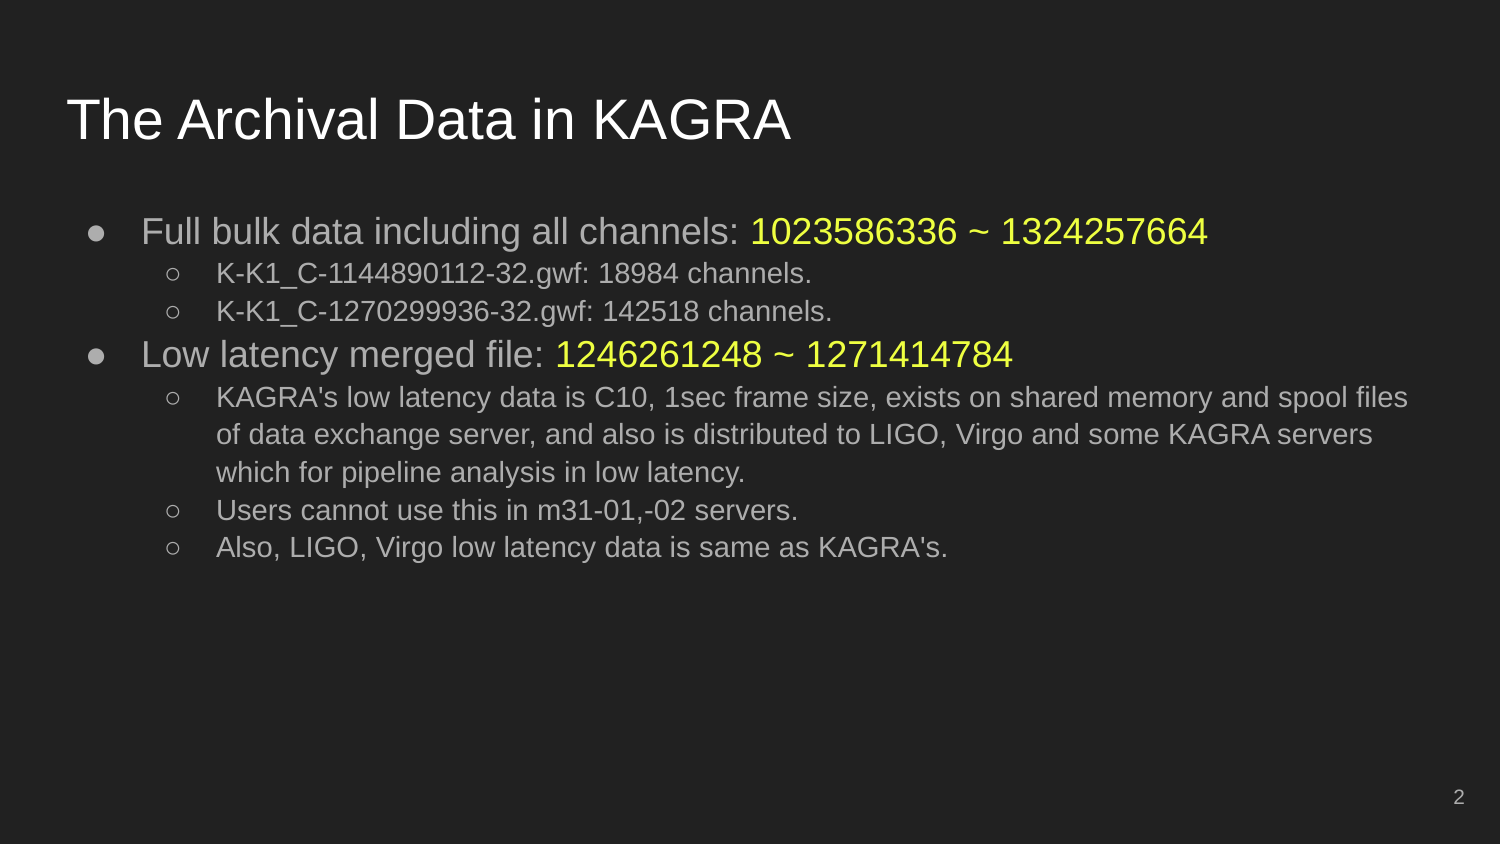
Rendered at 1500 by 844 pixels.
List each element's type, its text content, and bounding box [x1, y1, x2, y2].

title The Archival Data in KAGRA [51, 72, 1449, 167]
slide_number <number> [1389, 764, 1480, 830]
list Full bulk data including all channels: 1023586336 ~ 1324257664 K-K1_C-1144890112-32.gwf: 18984 channels. K-K1_C-1270299936-32.gwf: 142518 channels. Low latency merged file: 1246261248 ~ 1271414784 KAGRA's low latency data is C10, 1sec frame size, exists on shared memory and spool files of data exchange server, and also is distributed to LIGO, Virgo and some KAGRA servers which for pipeline analysis in low latency. Users cannot use this in m31-01,-02 servers. Also, LIGO, Virgo low latency data is same as KAGRA's. [51, 189, 1449, 750]
